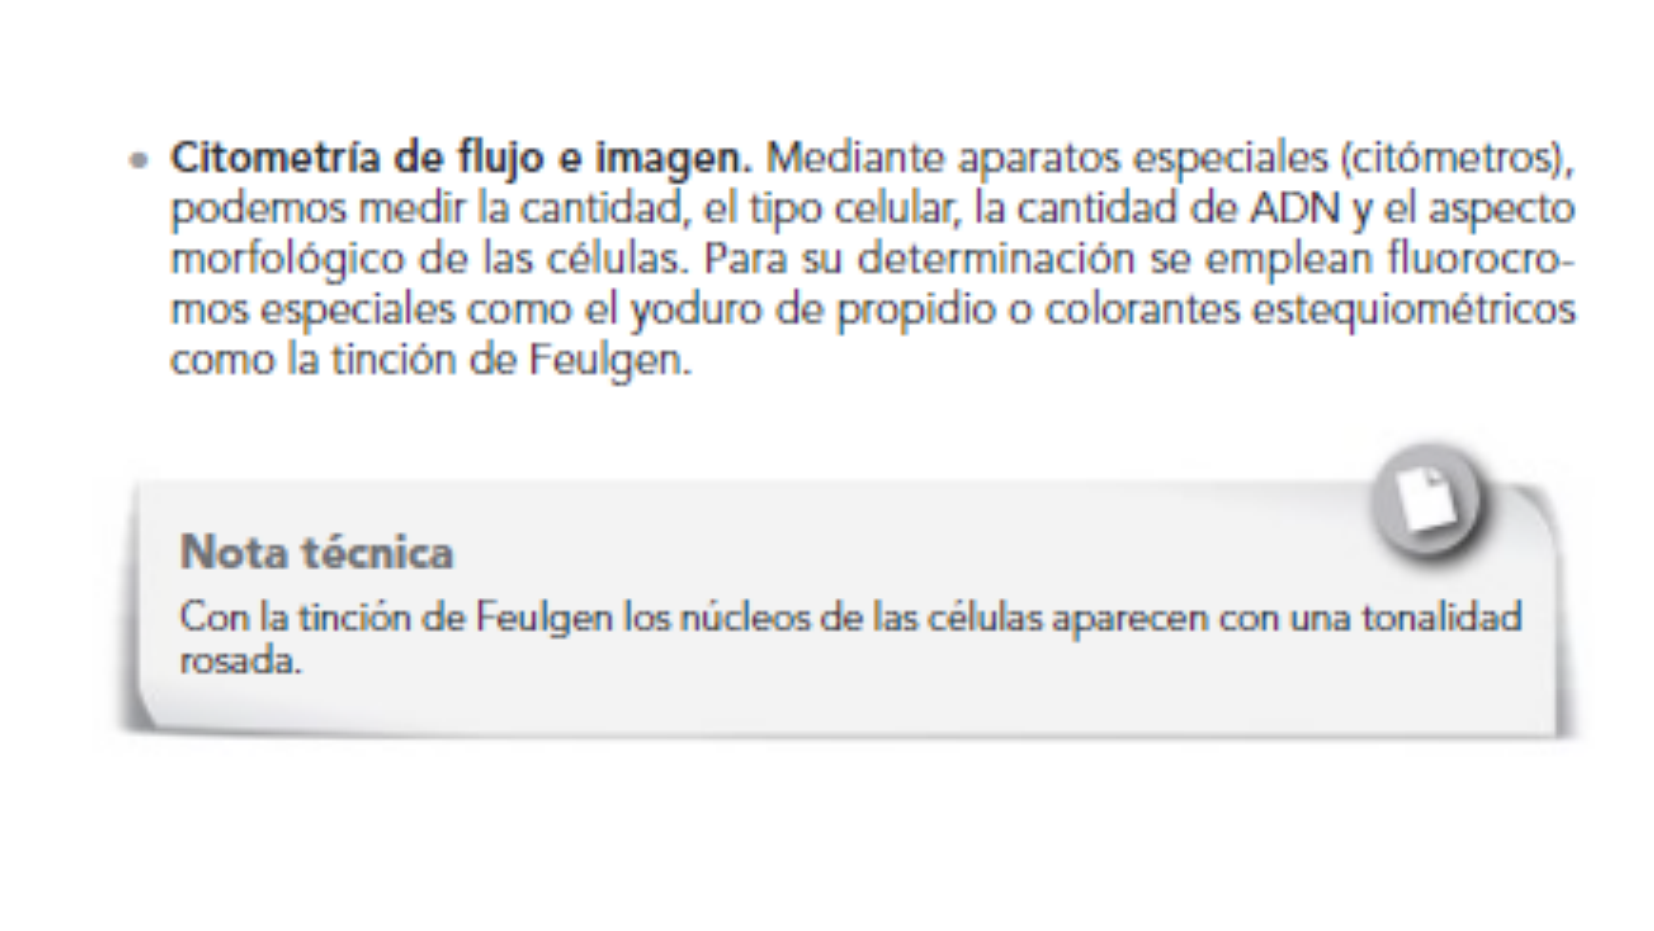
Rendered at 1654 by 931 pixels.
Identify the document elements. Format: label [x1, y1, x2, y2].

picture [88, 88, 1595, 768]
